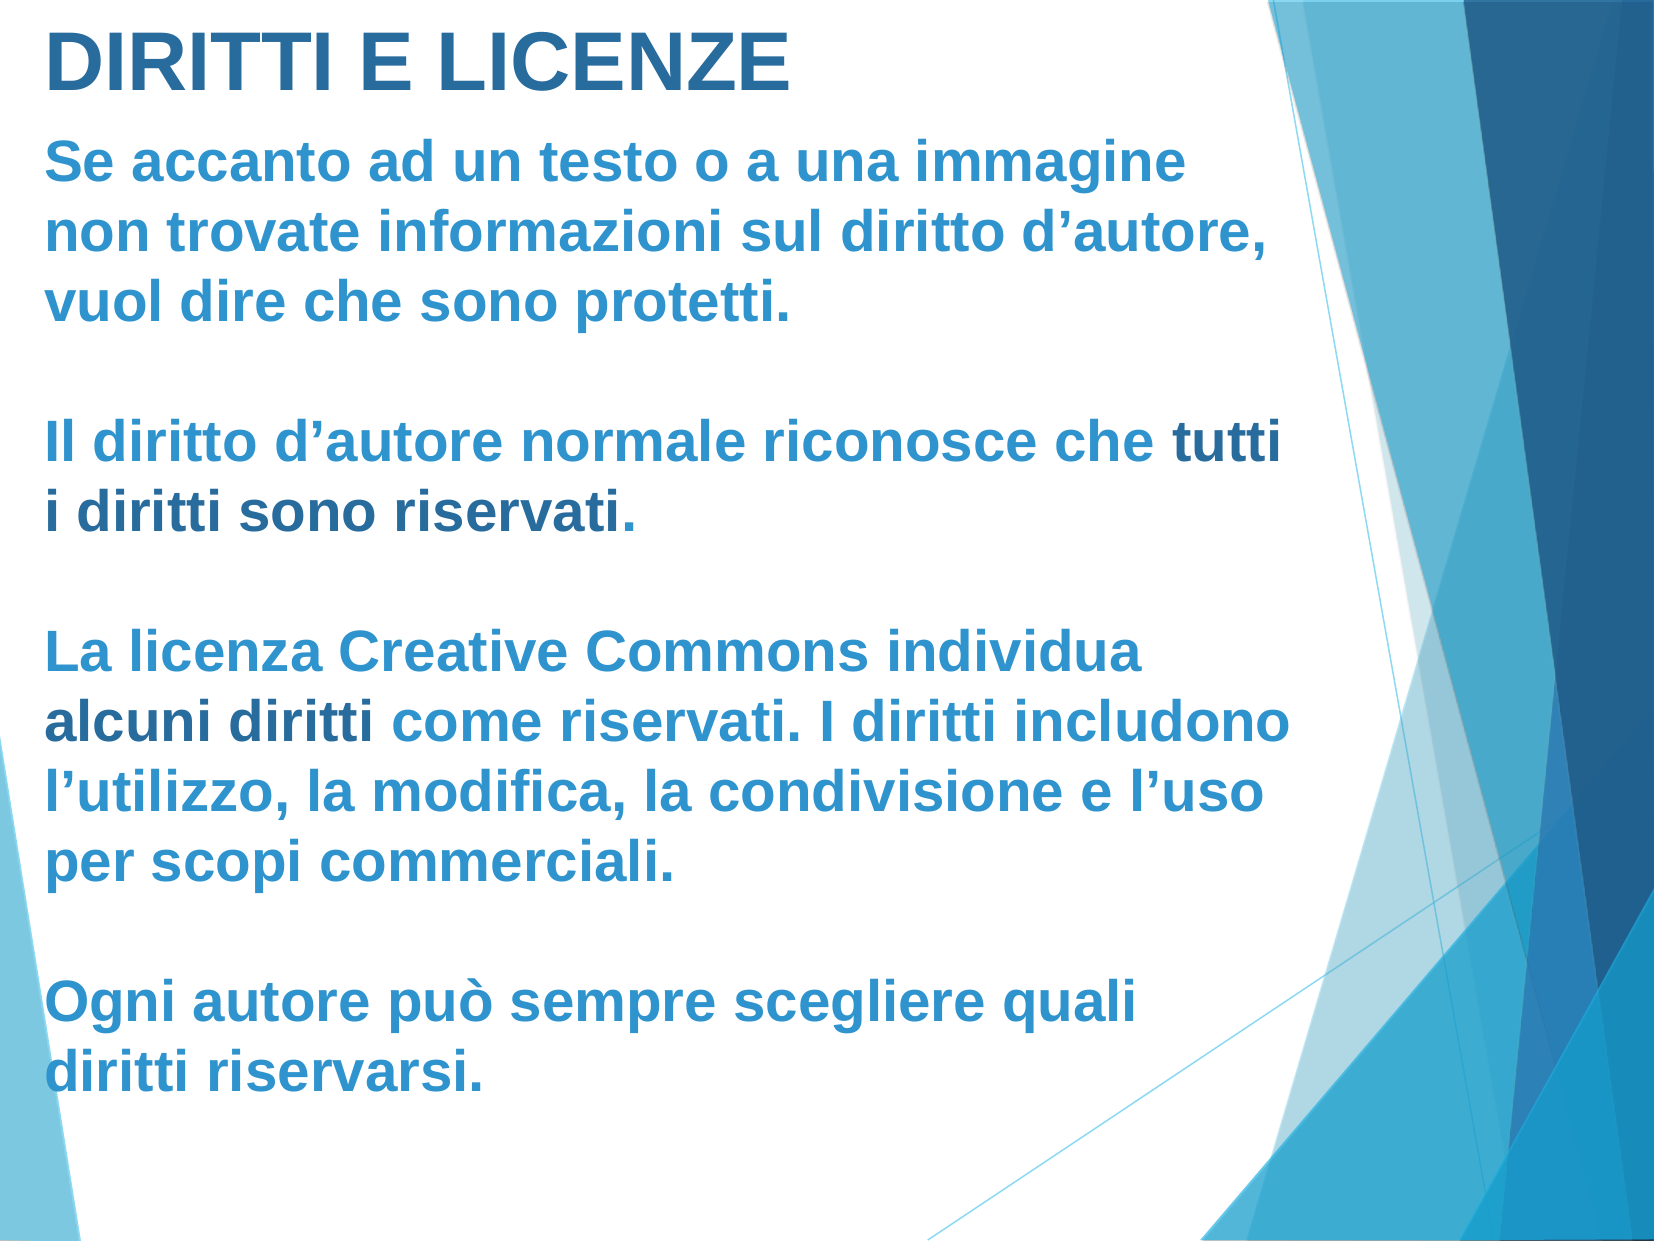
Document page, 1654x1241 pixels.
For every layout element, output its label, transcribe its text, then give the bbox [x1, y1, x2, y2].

text_box DIRITTI E LICENZE [29, 0, 1309, 115]
text_box Se accanto ad un testo o a una immagine non trovate informazioni sul diritto d’autore, vuol dire che sono protetti. Il diritto d’autore normale riconosce che tutti i diritti sono riservati. La licenza Creative Commons individua alcuni diritti come riservati. I diritti includono l’utilizzo, la modifica, la condivisione e l’uso per scopi commerciali. Ogni autore può sempre scegliere quali diritti riservarsi. [29, 116, 1309, 1111]
